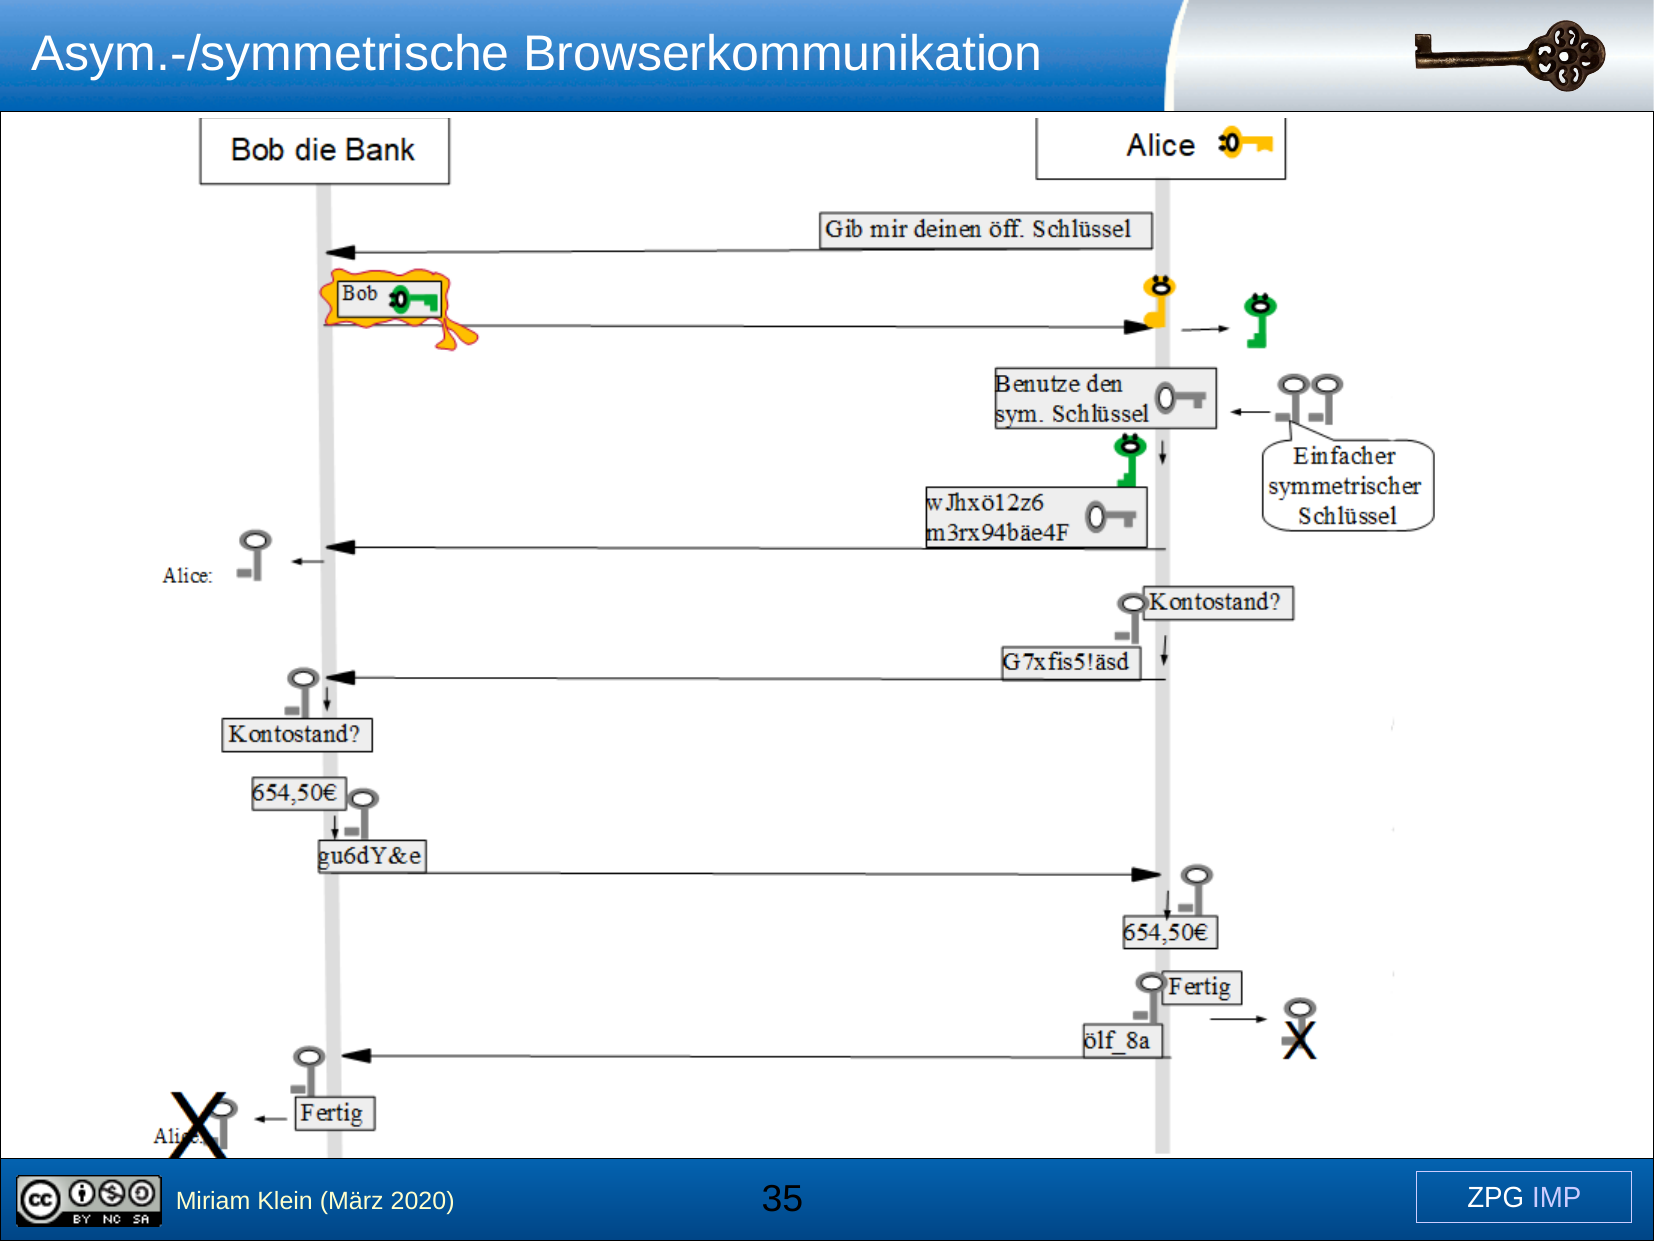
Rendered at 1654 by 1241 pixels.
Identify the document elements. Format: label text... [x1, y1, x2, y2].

picture [0, 0, 1654, 111]
picture [16, 1175, 162, 1227]
title Asym.-/symmetrische Browserkommunikation [31, 14, 1151, 92]
picture [148, 118, 1441, 1158]
